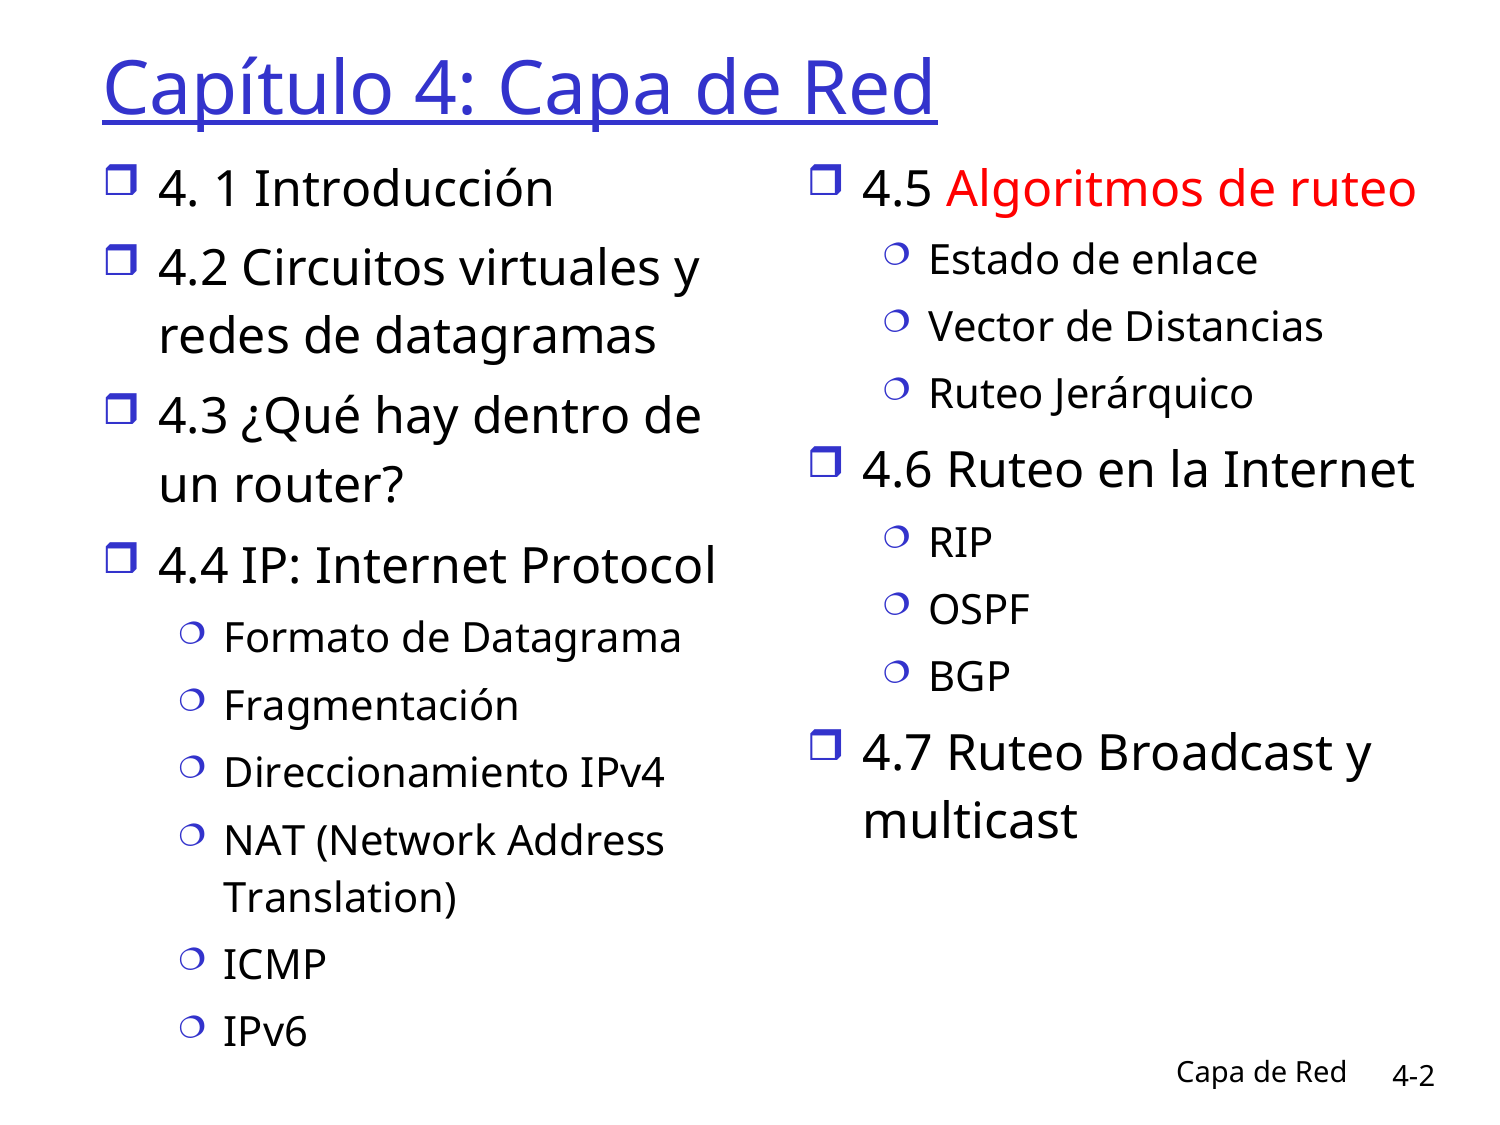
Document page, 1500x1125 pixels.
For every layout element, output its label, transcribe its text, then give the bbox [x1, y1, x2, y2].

list 4.5 Algoritmos de ruteo Estado de enlace Vector de Distancias Ruteo Jerárquico 4.6 Ruteo en la Internet RIP OSPF BGP 4.7 Ruteo Broadcast y multicast [792, 149, 1464, 1066]
title Capítulo 4: Capa de Red [87, 15, 1363, 158]
list 4. 1 Introducción 4.2 Circuitos virtuales y redes de datagramas 4.3 ¿Qué hay dentro de un router? 4.4 IP: Internet Protocol Formato de Datagrama Fragmentación Direccionamiento IPv4 NAT (Network Address Translation) ICMP IPv6 [87, 149, 759, 1066]
